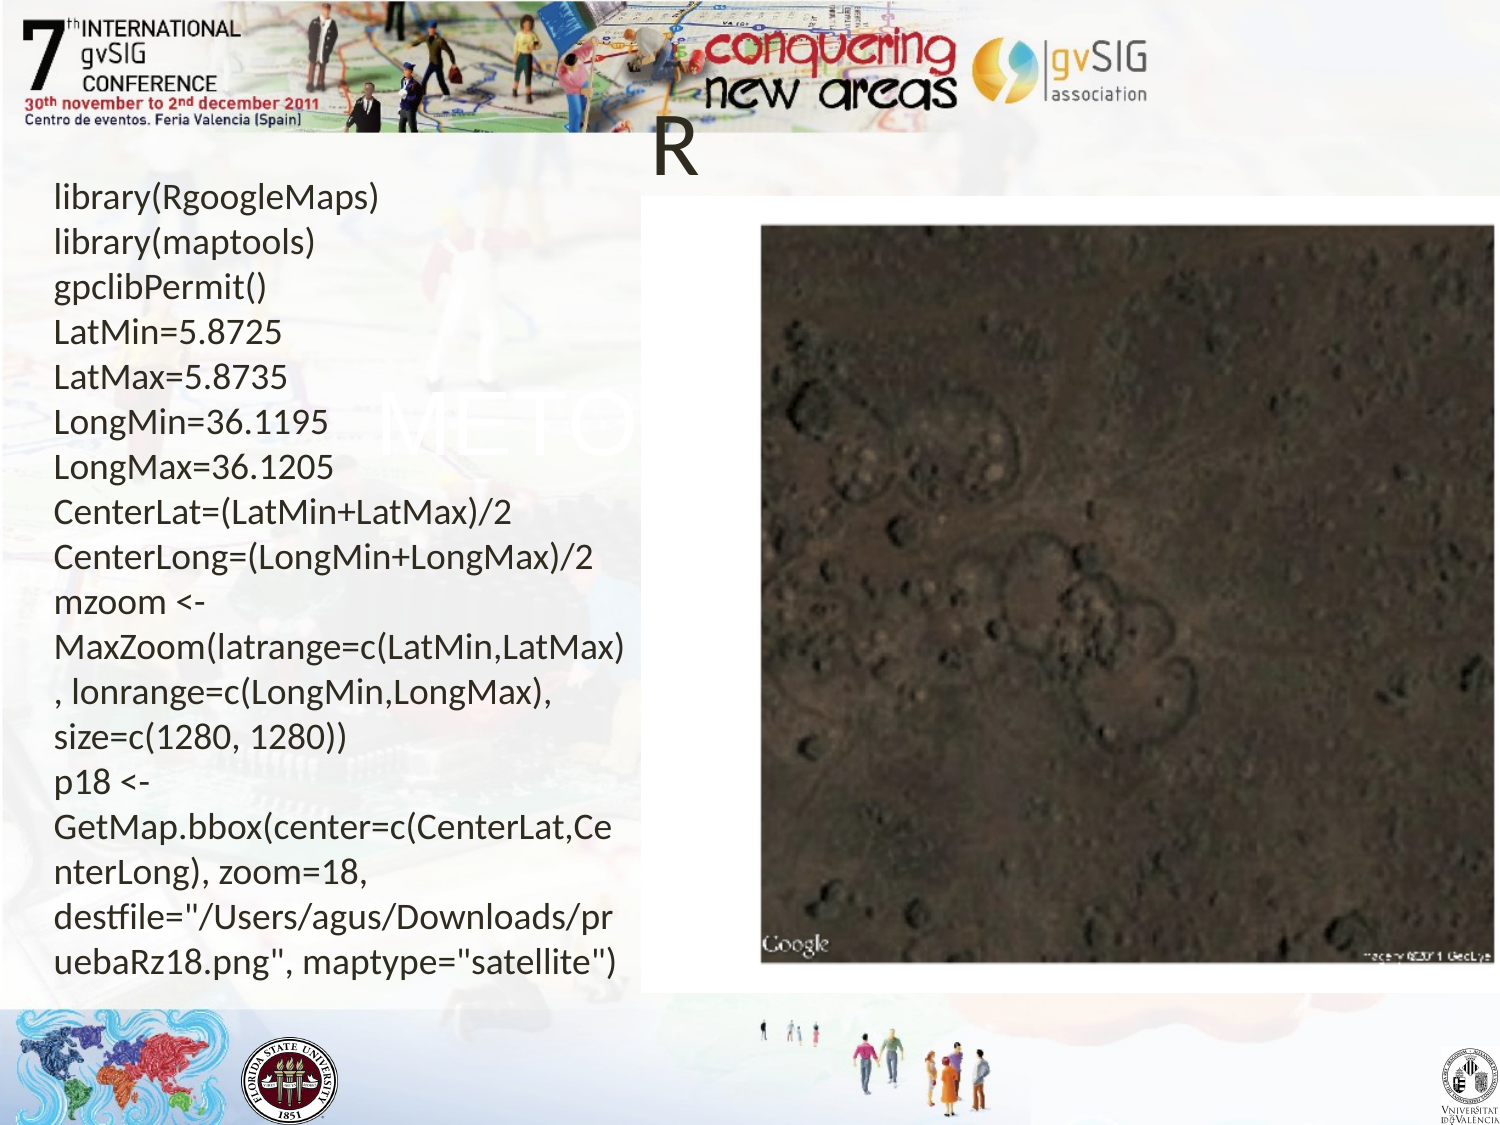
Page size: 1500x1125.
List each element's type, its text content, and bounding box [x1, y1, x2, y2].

title R [0, 76, 1351, 202]
text_box library(RgoogleMaps) library(maptools) gpclibPermit() LatMin=5.8725 LatMax=5.8735 LongMin=36.1195 LongMax=36.1205 CenterLat=(LatMin+LatMax)/2 CenterLong=(LongMin+LongMax)/2 mzoom <- MaxZoom(latrange=c(LatMin,LatMax), lonrange=c(LongMin,LongMax), size=c(1280, 1280)) p18 <- GetMap.bbox(center=c(CenterLat,CenterLong), zoom=18, destfile="/Users/agus/Downloads/pruebaRz18.png", maptype="satellite") [39, 164, 642, 990]
picture [0, 0, 1500, 1125]
